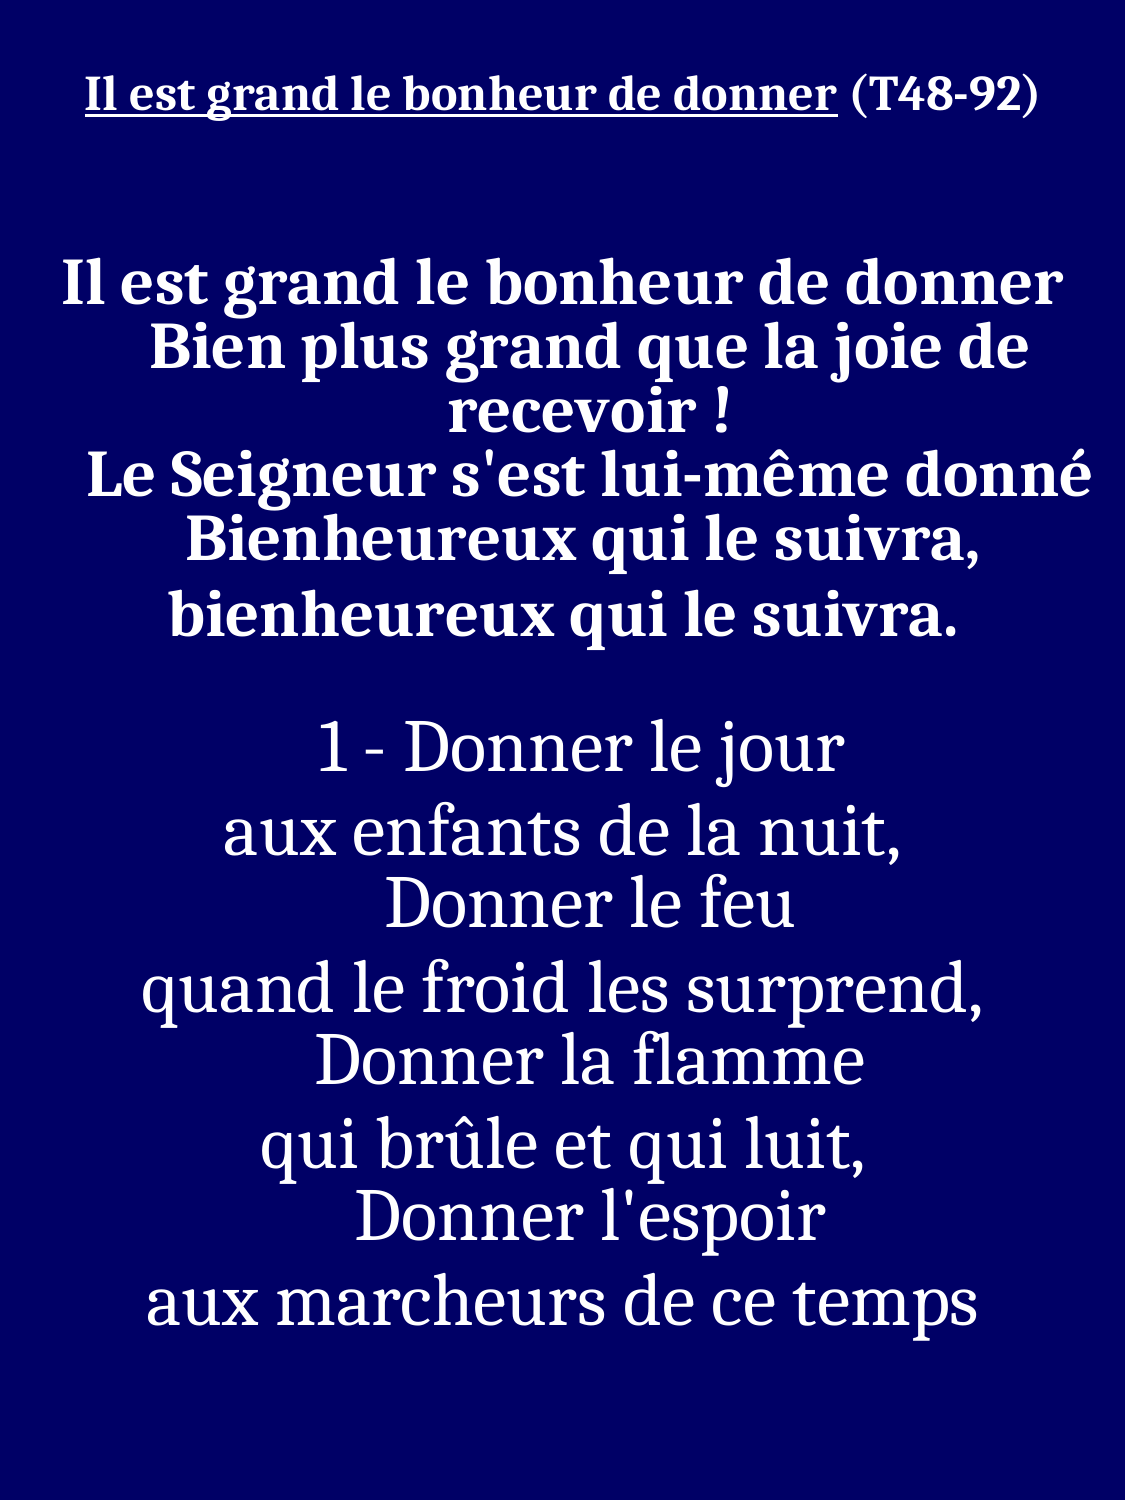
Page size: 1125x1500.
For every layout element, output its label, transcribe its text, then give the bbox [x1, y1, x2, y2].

text_box Il est grand le bonheur de donner (T48-92) Il est grand le bonheur de donner Bien plus grand que la joie de recevoir ! Le Seigneur s'est lui-même donné Bienheureux qui le suivra, bienheureux qui le suivra. 1 - Donner le jour aux enfants de la nuit, Donner le feu quand le froid les surprend, Donner la flamme qui brûle et qui luit, Donner l'espoir aux marcheurs de ce temps [0, 64, 1125, 1241]
